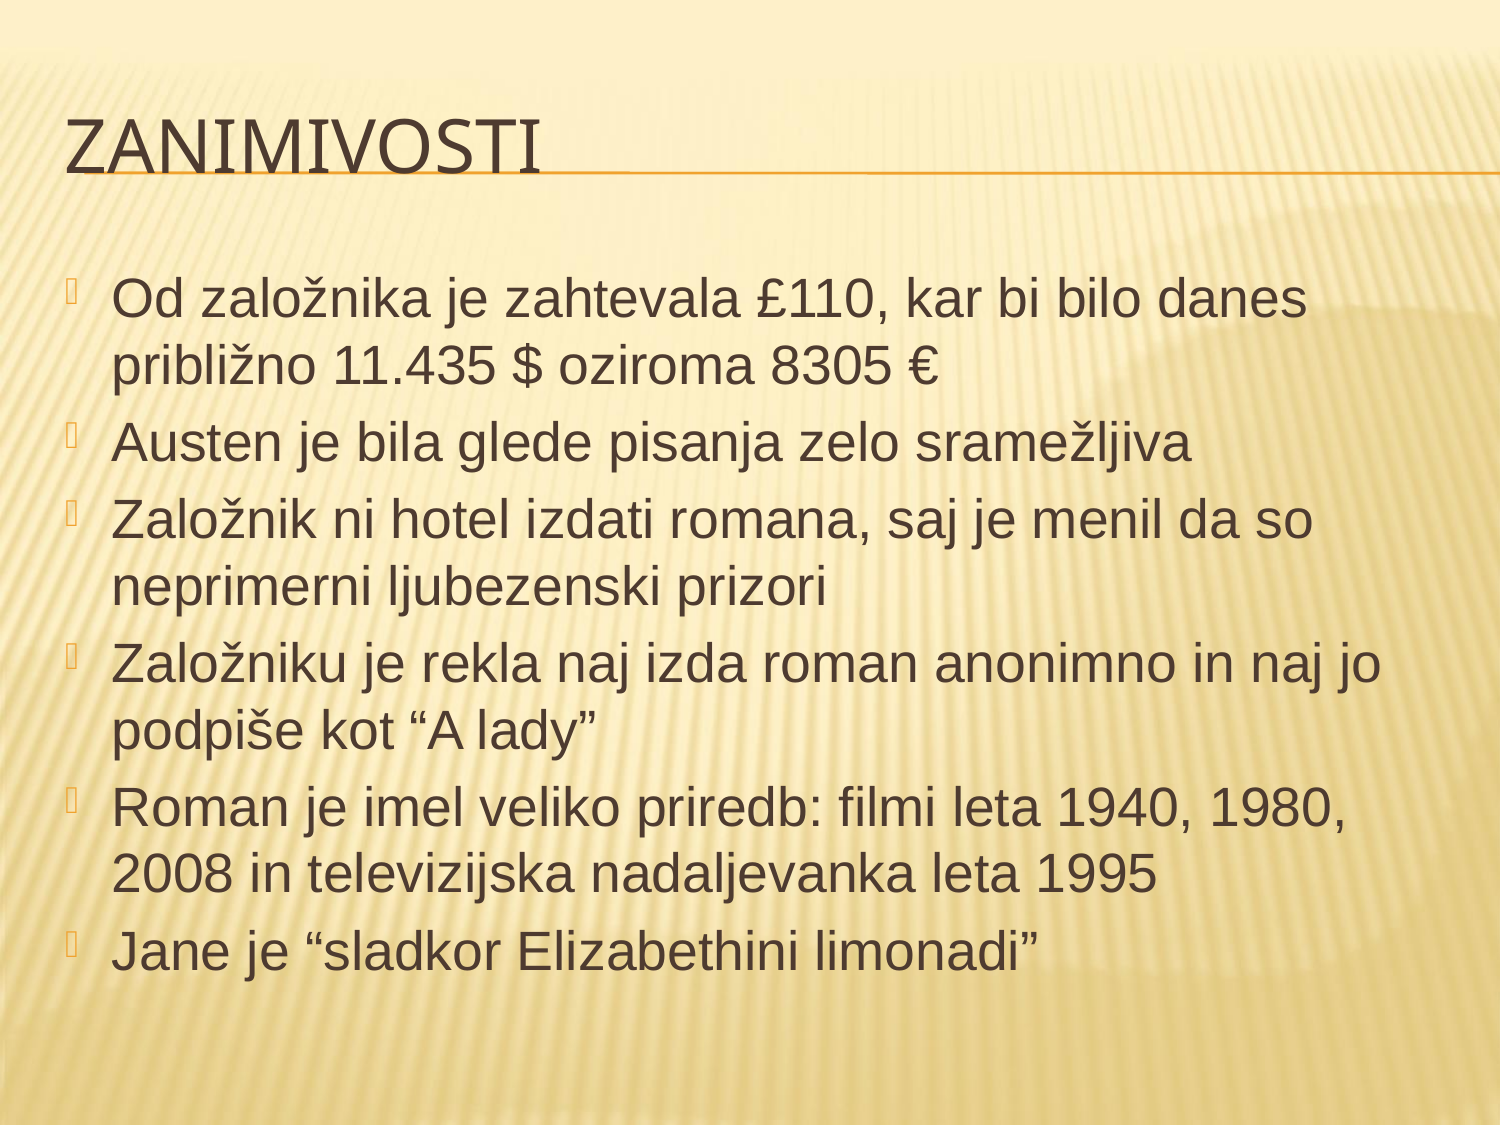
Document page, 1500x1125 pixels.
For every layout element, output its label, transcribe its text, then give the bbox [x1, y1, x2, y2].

list Od založnika je zahtevala £110, kar bi bilo danes približno 11.435 $ oziroma 8305 € Austen je bila glede pisanja zelo sramežljiva Založnik ni hotel izdati romana, saj je menil da so neprimerni ljubezenski prizori Založniku je rekla naj izda roman anonimno in naj jo podpiše kot “A lady” Roman je imel veliko priredb: filmi leta 1940, 1980, 2008 in televizijska nadaljevanka leta 1995 Jane je “sladkor Elizabethini limonadi” [50, 254, 1475, 998]
picture [0, 0, 1500, 1125]
title zanimivosti [50, 75, 1475, 213]
